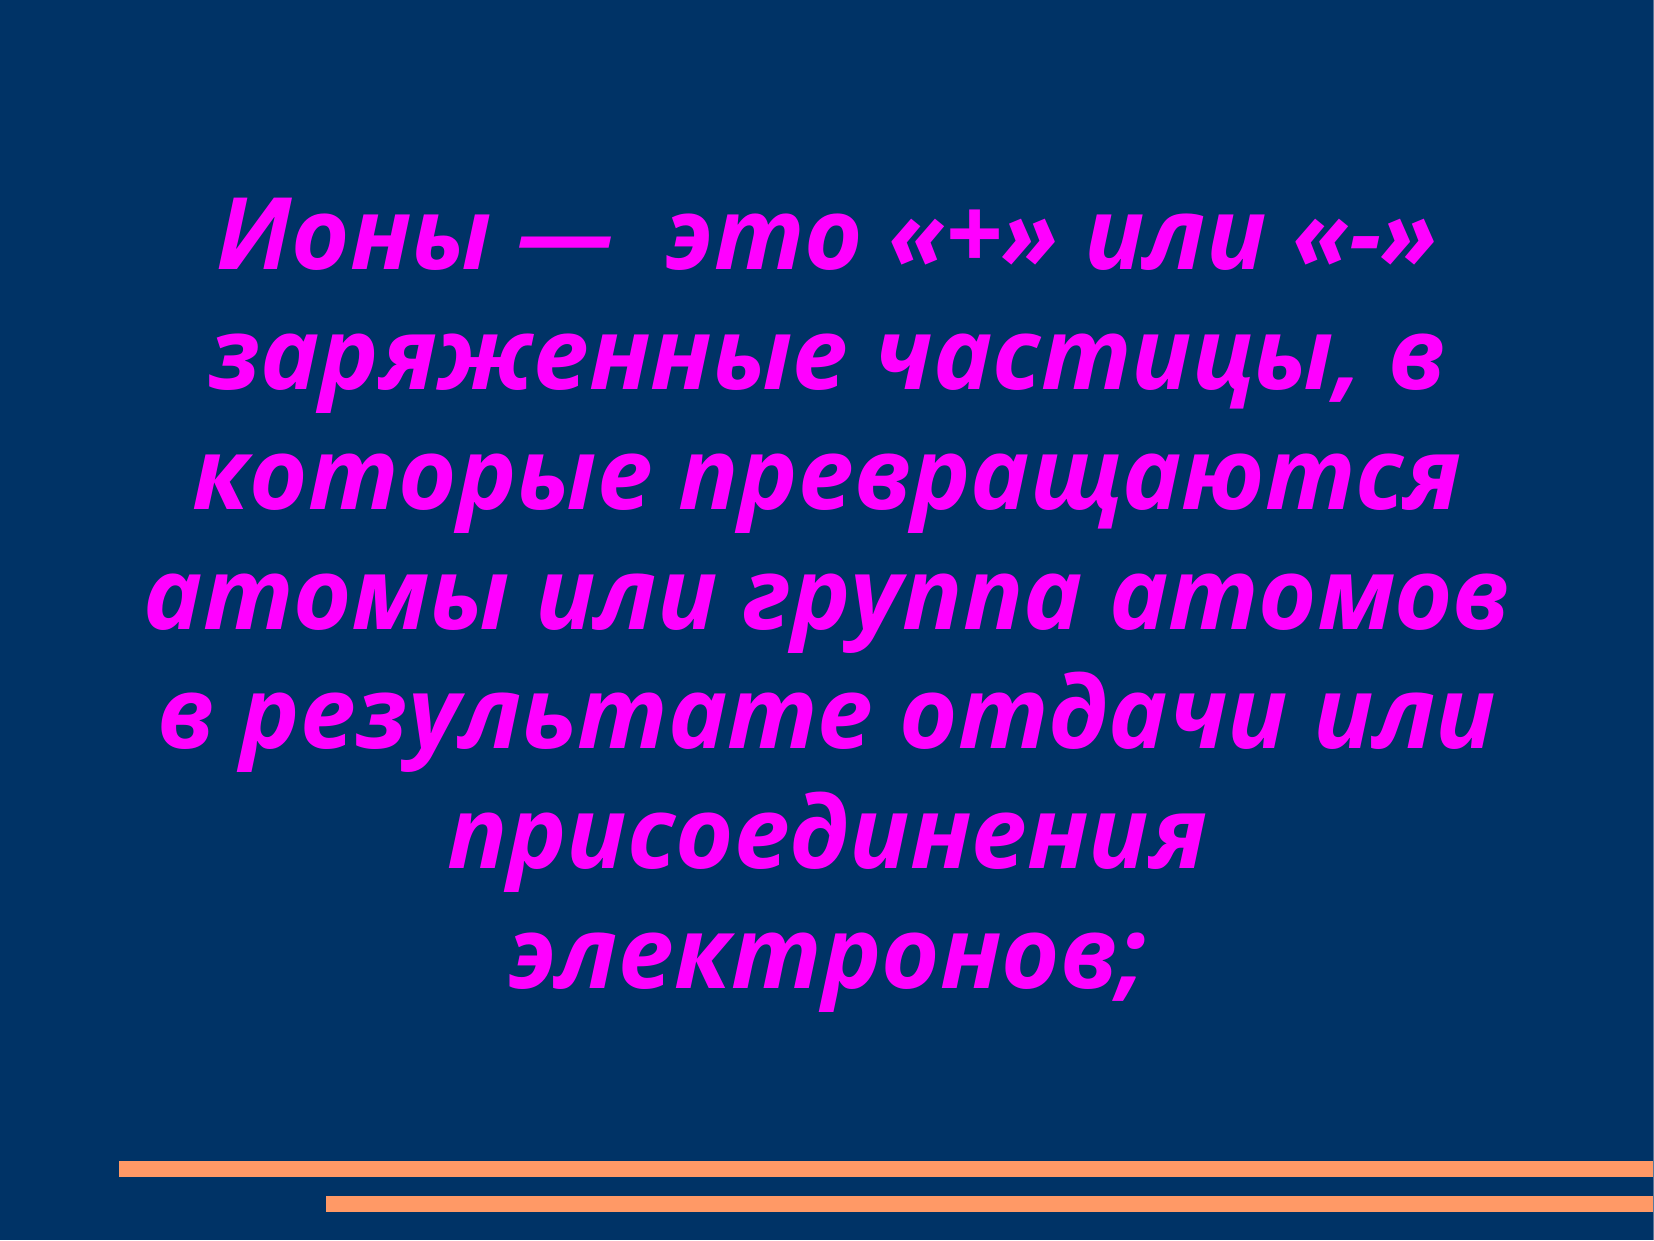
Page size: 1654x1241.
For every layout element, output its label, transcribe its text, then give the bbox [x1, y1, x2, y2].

subtitle Ионы — это «+» или «-» заряженные частицы, в которые превращаются атомы или группа атомов в результате отдачи или присоединения электронов; [121, 53, 1534, 1125]
